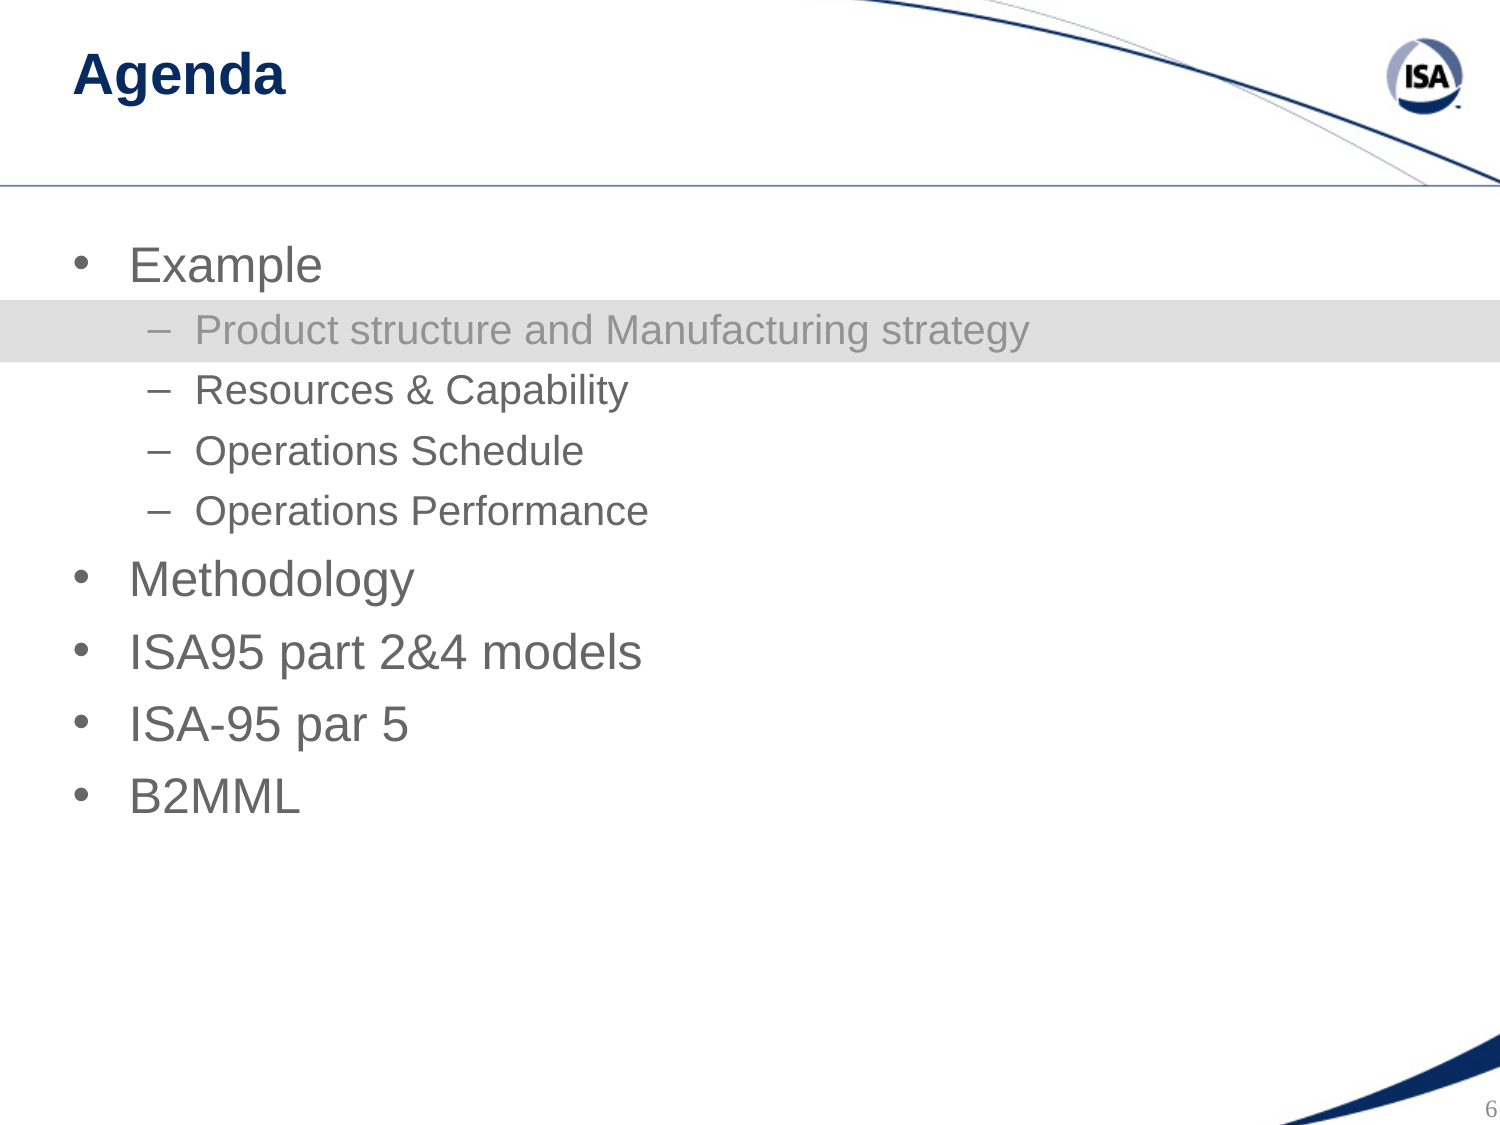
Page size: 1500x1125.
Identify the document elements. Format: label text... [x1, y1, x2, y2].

text_box [0, 299, 1500, 363]
title Agenda [57, 28, 1333, 217]
picture [0, 363, 1500, 1125]
list Example Product structure and Manufacturing strategy Resources & Capability Operations Schedule Operations Performance Methodology ISA95 part 2&4 models ISA-95 par 5 B2MML [57, 224, 1413, 299]
list Example Product structure and Manufacturing strategy Resources & Capability Operations Schedule Operations Performance Methodology ISA95 part 2&4 models ISA-95 par 5 B2MML [57, 363, 1413, 988]
picture [0, 0, 1500, 299]
